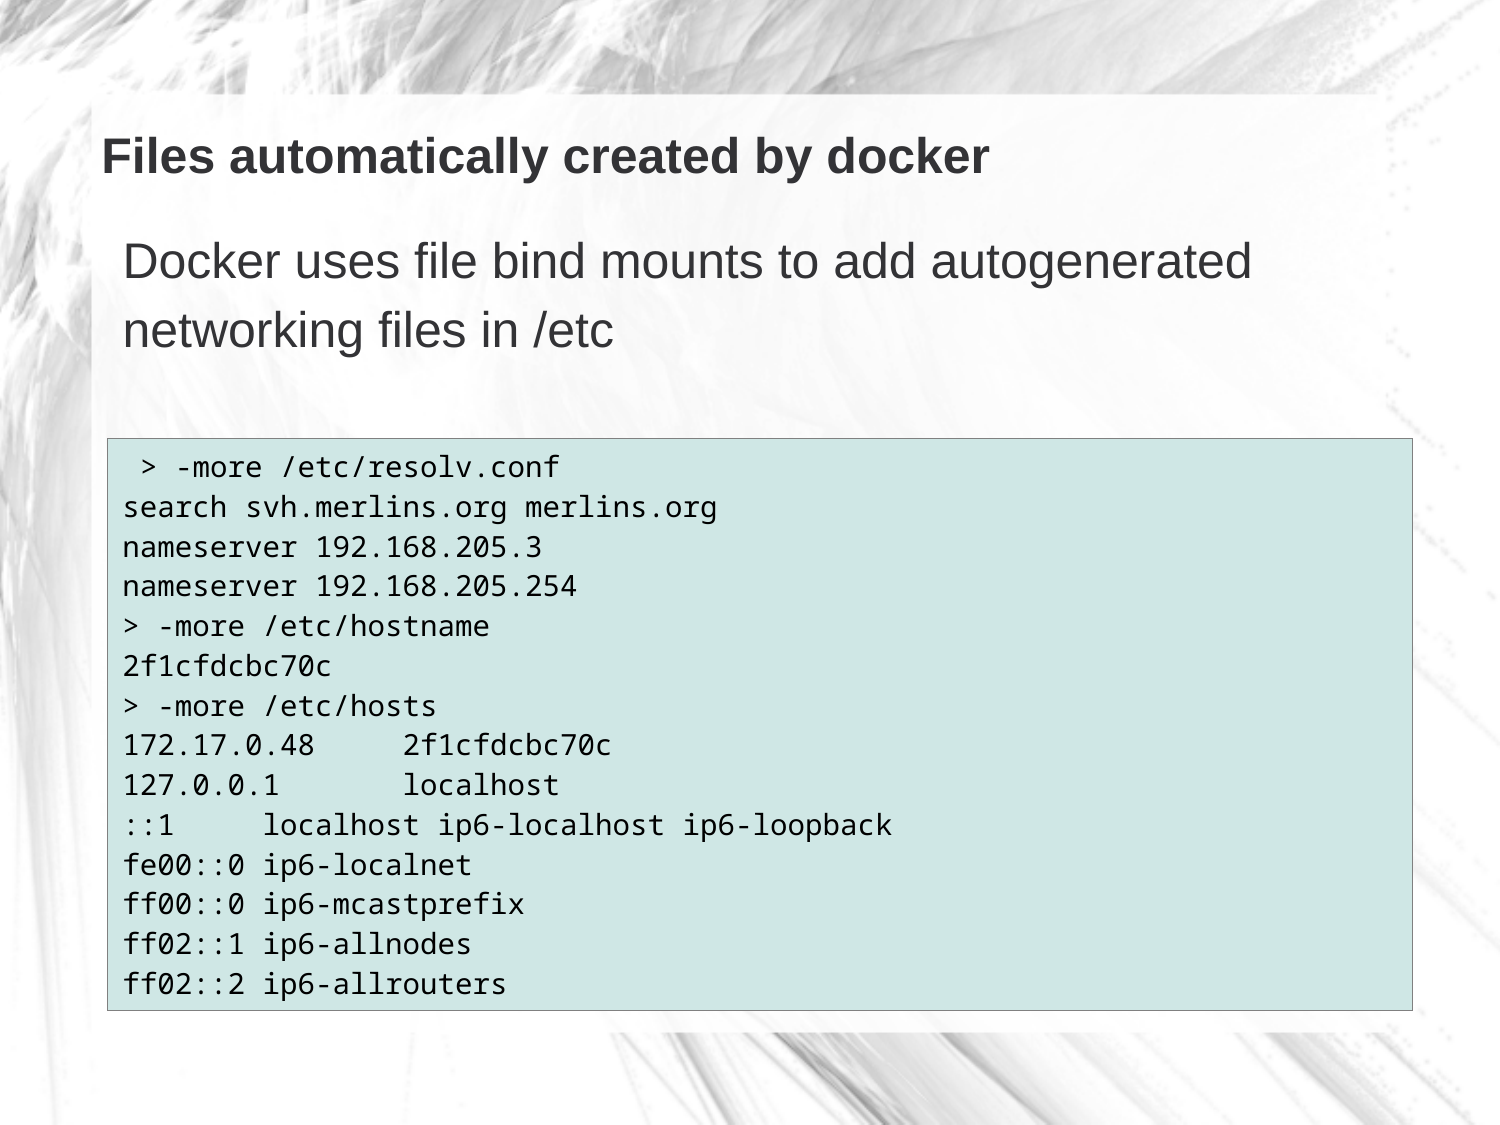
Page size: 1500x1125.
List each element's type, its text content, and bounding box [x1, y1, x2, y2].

text_box > -more /etc/resolv.conf search svh.merlins.org merlins.org nameserver 192.168.205.3 nameserver 192.168.205.254 > -more /etc/hostname 2f1cfdcbc70c > -more /etc/hosts 172.17.0.48 2f1cfdcbc70c 127.0.0.1 localhost ::1 localhost ip6-localhost ip6-loopback fe00::0 ip6-localnet ff00::0 ip6-mcastprefix ff02::1 ip6-allnodes ff02::2 ip6-allrouters [107, 438, 1413, 931]
title Files automatically created by docker [61, 108, 1412, 205]
picture [0, 0, 1500, 1125]
list Docker uses file bind mounts to add autogenerated networking files in /etc [107, 204, 1381, 438]
